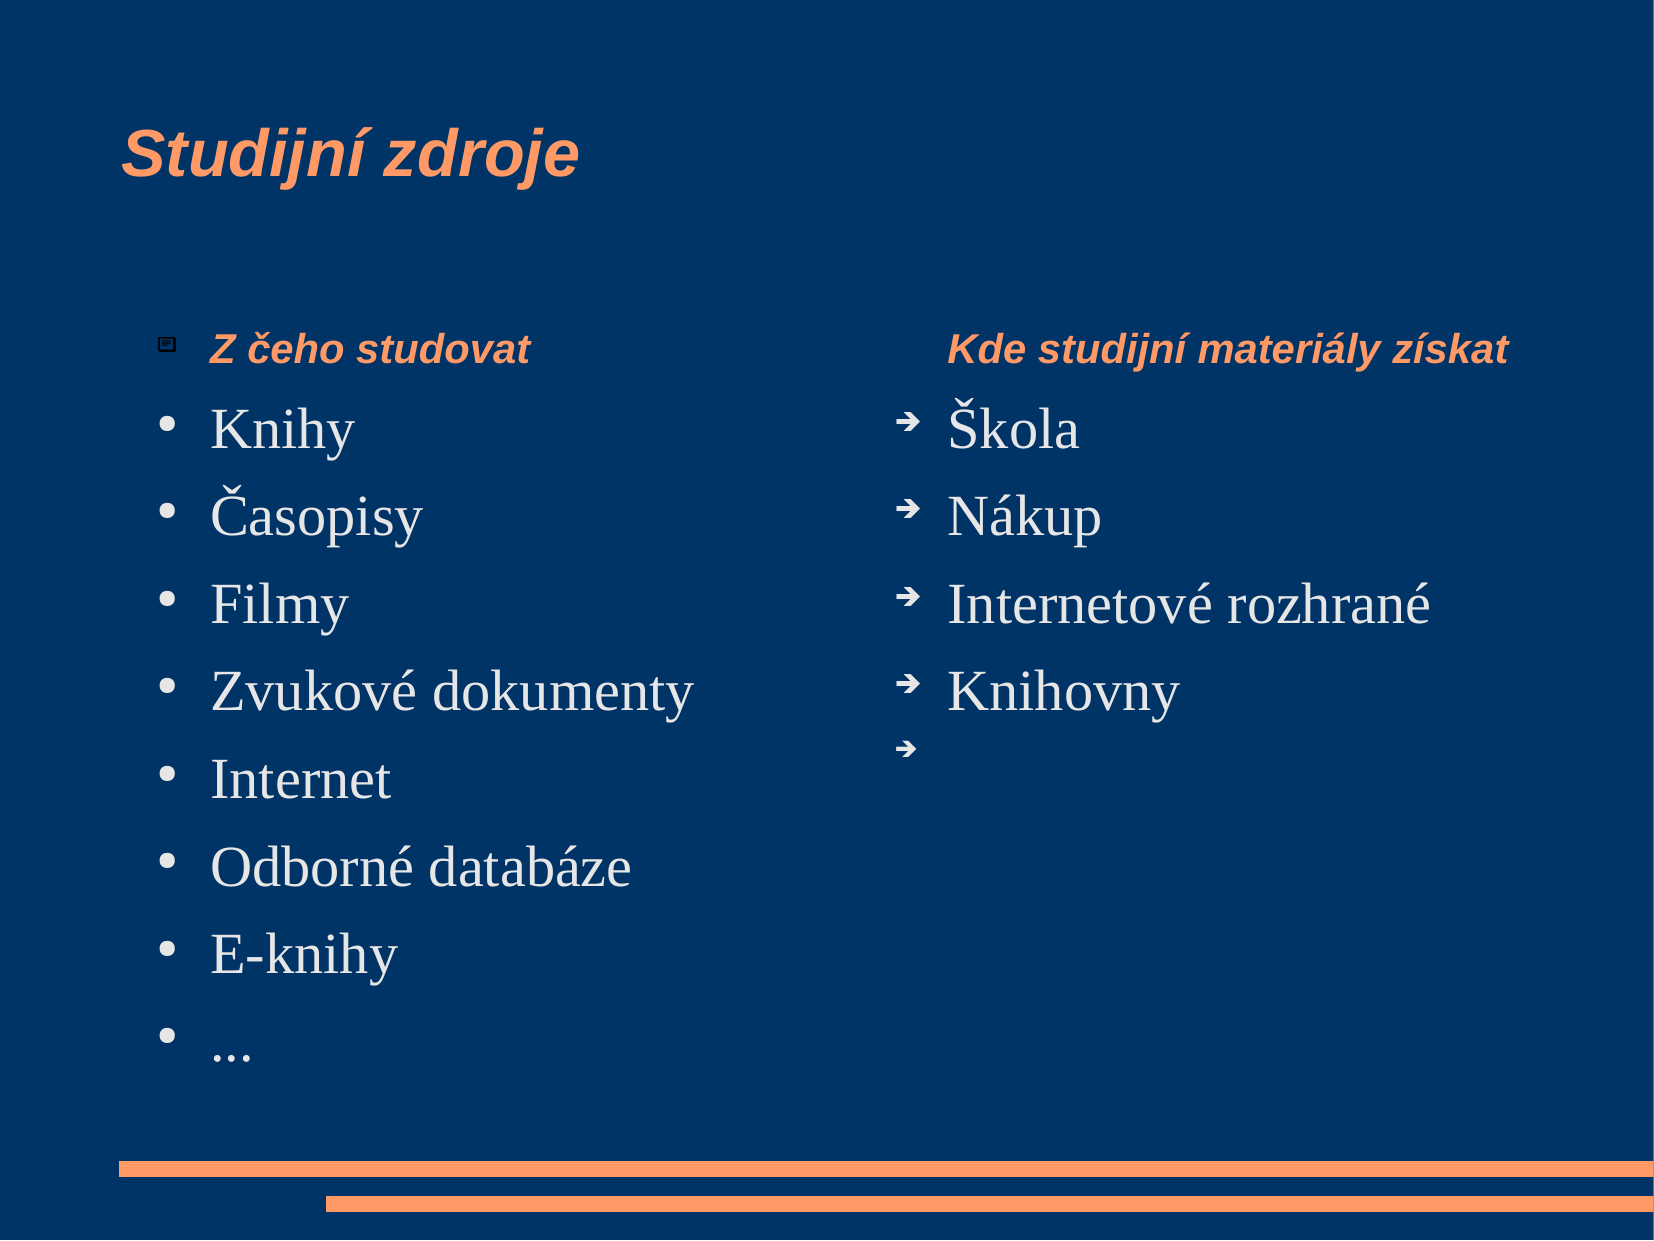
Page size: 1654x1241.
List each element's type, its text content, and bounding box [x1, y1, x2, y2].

title Studijní zdroje [121, 46, 1534, 254]
list Kde studijní materiály získat Škola Nákup Internetové rozhrané Knihovny [858, 322, 1562, 1132]
list Z čeho studovat Knihy Časopisy Filmy Zvukové dokumenty Internet Odborné databáze E-knihy ... [121, 322, 824, 1132]
